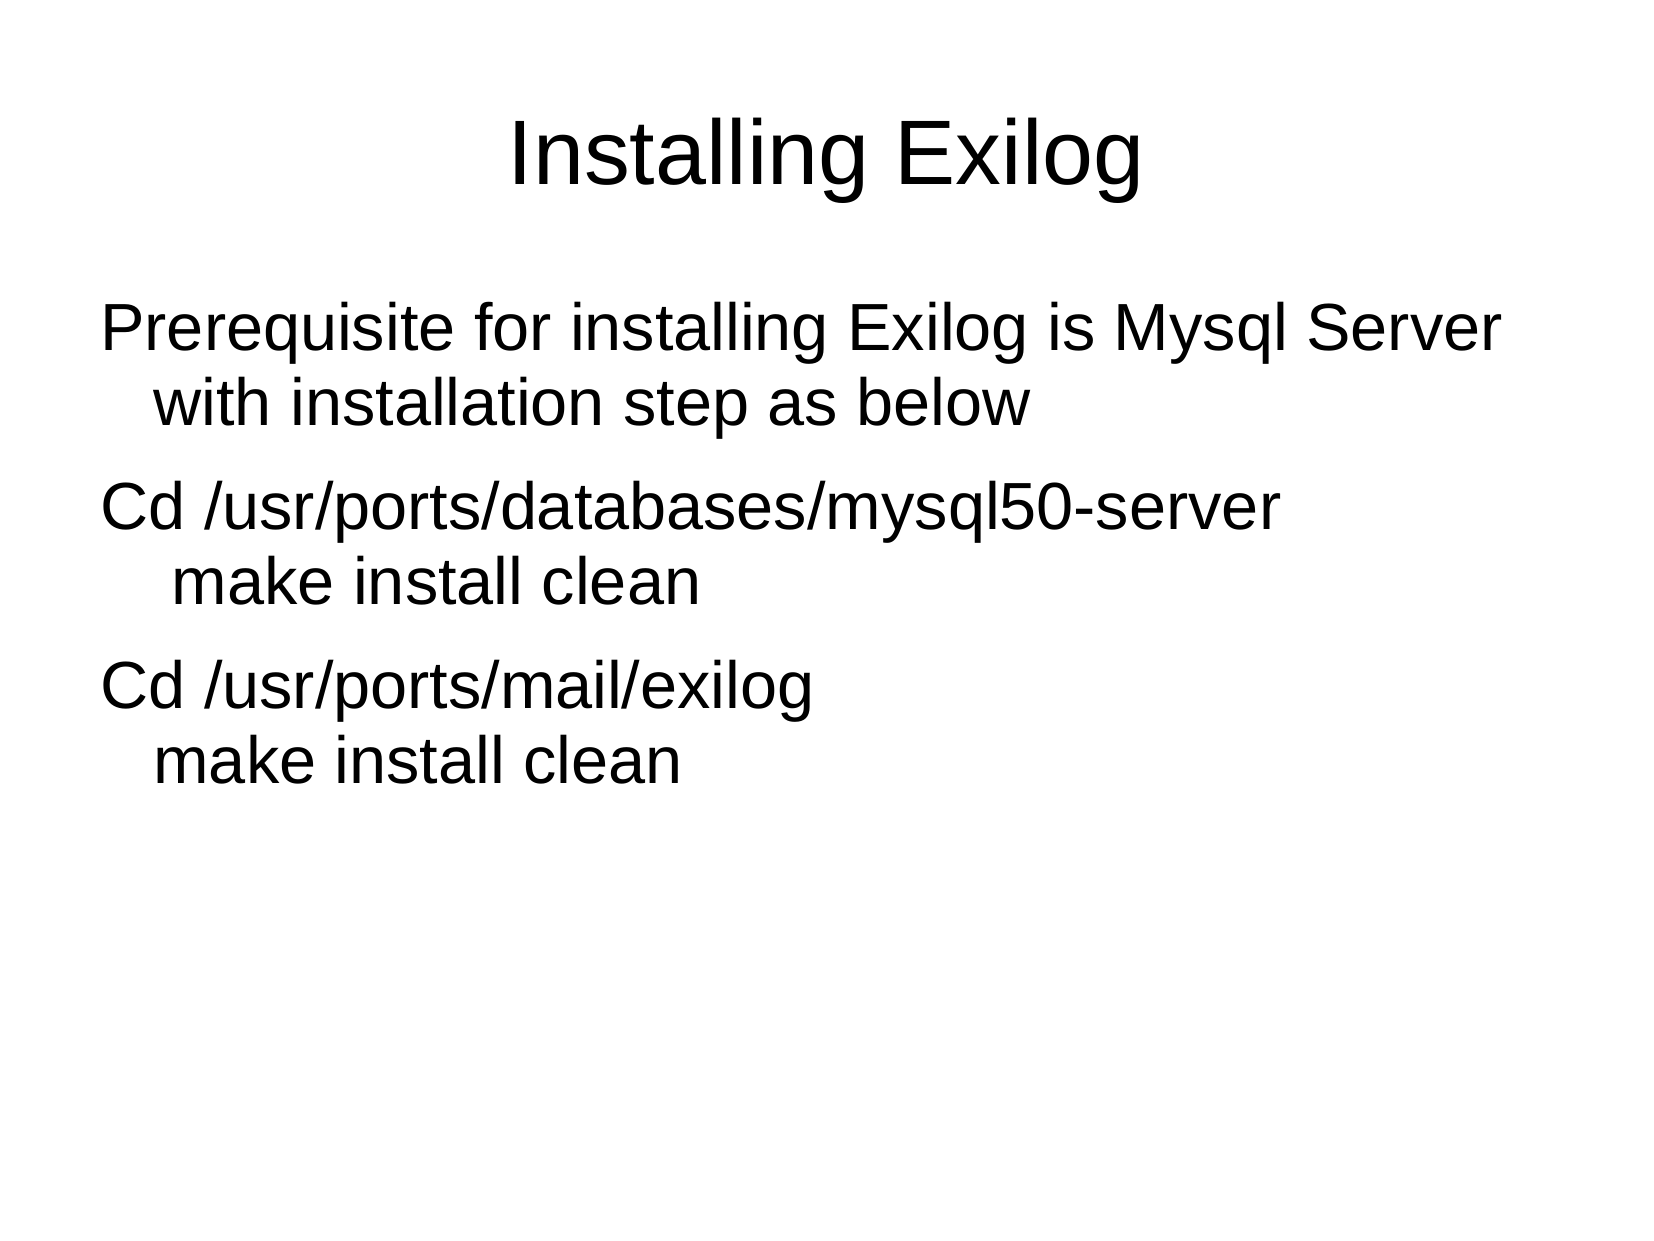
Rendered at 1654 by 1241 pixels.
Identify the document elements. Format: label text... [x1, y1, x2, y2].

list Prerequisite for installing Exilog is Mysql Server with installation step as below Cd /usr/ports/databases/mysql50-server make install clean Cd /usr/ports/mail/exilog make install clean [82, 290, 1571, 1094]
title Installing Exilog [82, 49, 1571, 257]
